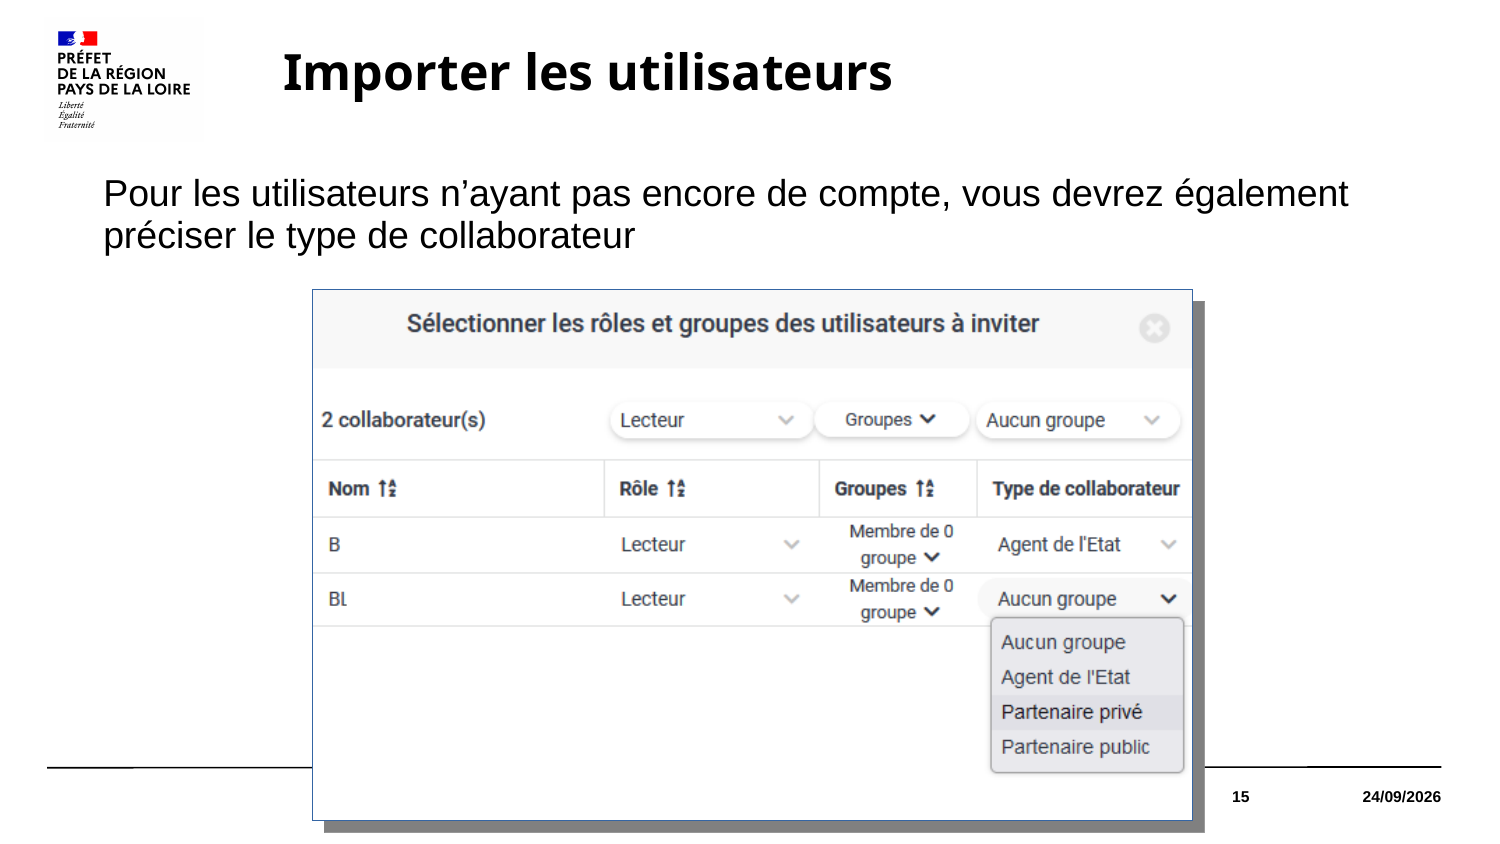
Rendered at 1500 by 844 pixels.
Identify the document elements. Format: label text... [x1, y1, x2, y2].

picture [312, 289, 1193, 821]
title Importer les utilisateurs [283, 47, 1347, 165]
text_box Pour les utilisateurs n’ayant pas encore de compte, vous devrez également préciser le type de collaborateur [88, 165, 1500, 307]
picture [44, 17, 204, 142]
